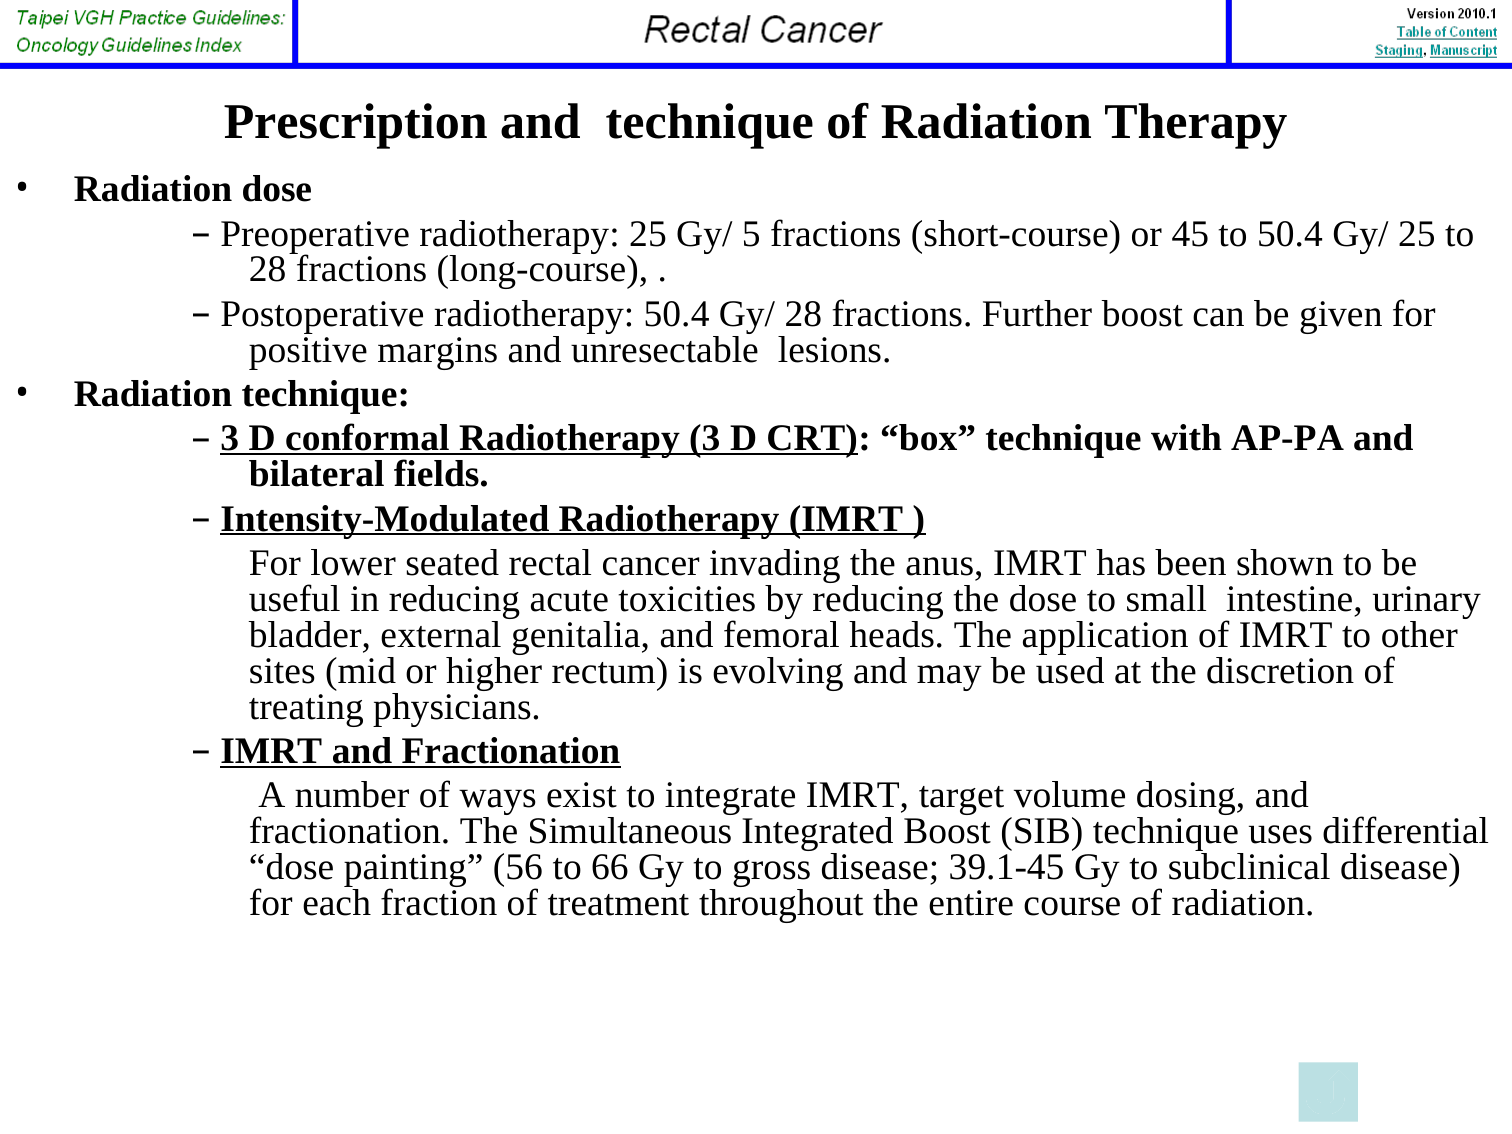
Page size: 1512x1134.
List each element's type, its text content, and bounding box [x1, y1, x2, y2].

title Prescription and technique of Radiation Therapy [0, 70, 1512, 165]
list Radiation dose Preoperative radiotherapy: 25 Gy/ 5 fractions (short-course) or 45 to 50.4 Gy/ 25 to 28 fractions (long-course), . Postoperative radiotherapy: 50.4 Gy/ 28 fractions. Further boost can be given for positive margins and unresectable lesions. Radiation technique: 3 D conformal Radiotherapy (3 D CRT): “box” technique with AP-PA and bilateral fields. Intensity-Modulated Radiotherapy (IMRT ) For lower seated rectal cancer invading the anus, IMRT has been shown to be useful in reducing acute toxicities by reducing the dose to small intestine, urinary bladder, external genitalia, and femoral heads. The application of IMRT to other sites (mid or higher rectum) is evolving and may be used at the discretion of treating physicians. IMRT and Fractionation A number of ways exist to integrate IMRT, target volume dosing, and fractionation. The Simultaneous Integrated Boost (SIB) technique uses differential “dose painting” (56 to 66 Gy to gross disease; 39.1-45 Gy to subclinical disease) for each fraction of treatment throughout the entire course of radiation. [0, 165, 1512, 1052]
